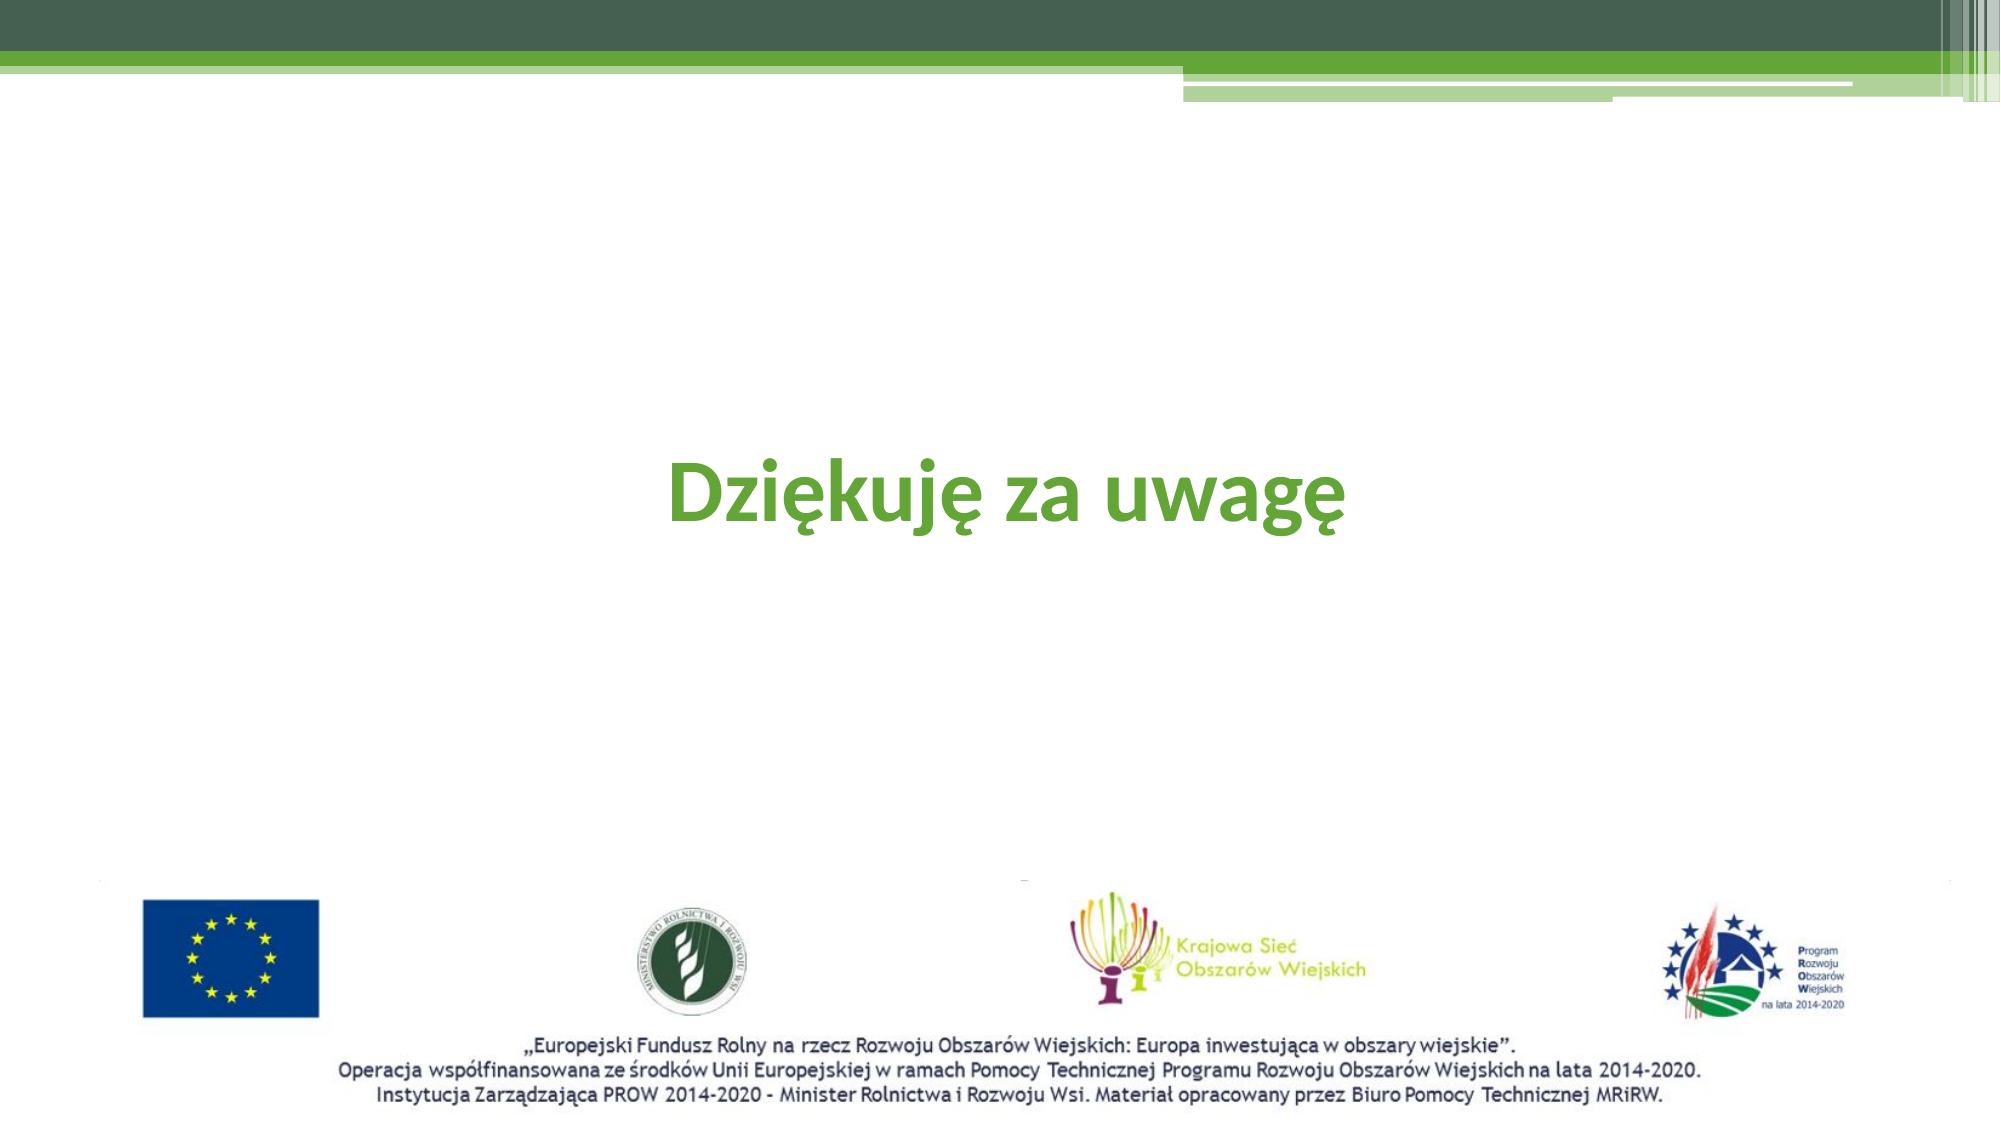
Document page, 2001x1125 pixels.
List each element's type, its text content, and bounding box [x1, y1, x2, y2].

title Dziękuję za uwagę [157, 322, 1858, 547]
picture [99, 880, 1951, 1125]
